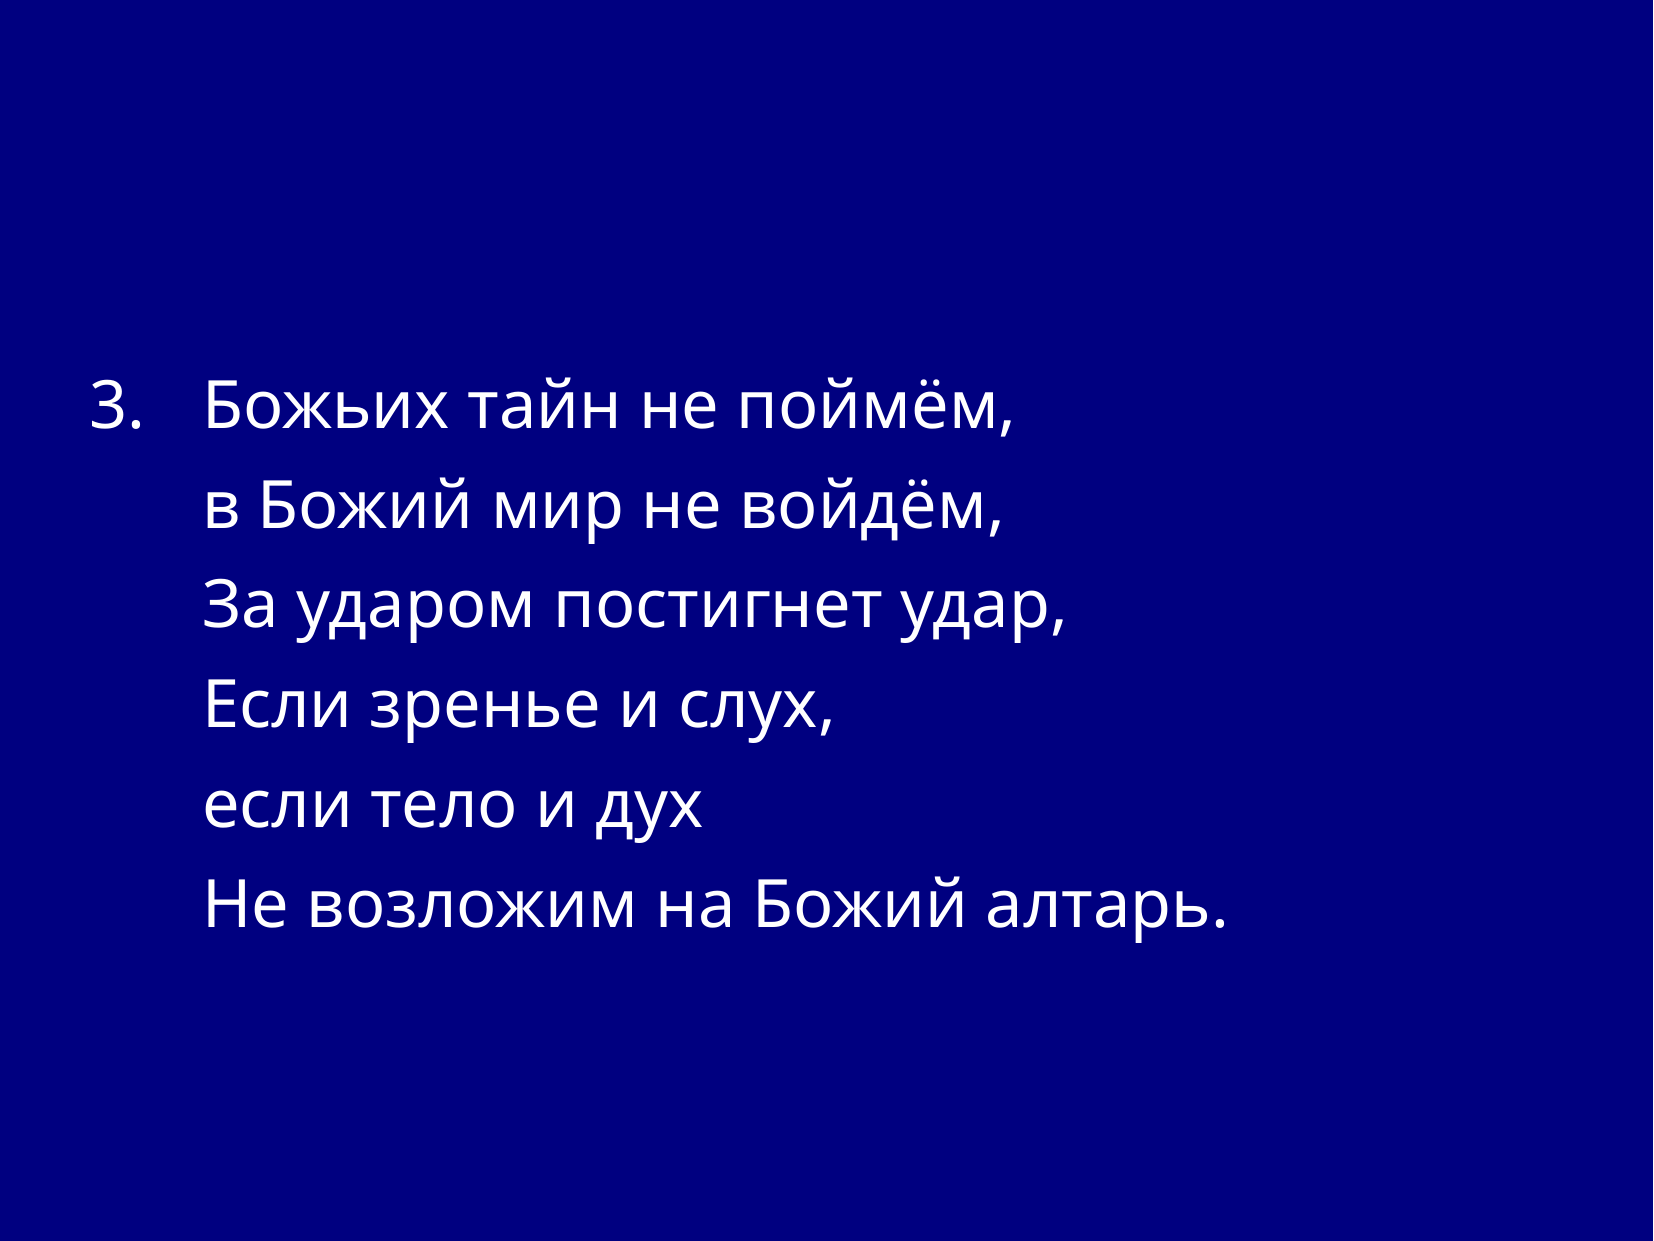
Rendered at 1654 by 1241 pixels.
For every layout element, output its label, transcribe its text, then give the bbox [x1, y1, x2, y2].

text_box 3. Божьих тайн не поймём, в Божий мир не войдём, За ударом постигнет удар, Если зренье и слух, если тело и дух Не возложим на Божий алтарь. [75, 150, 1576, 1163]
